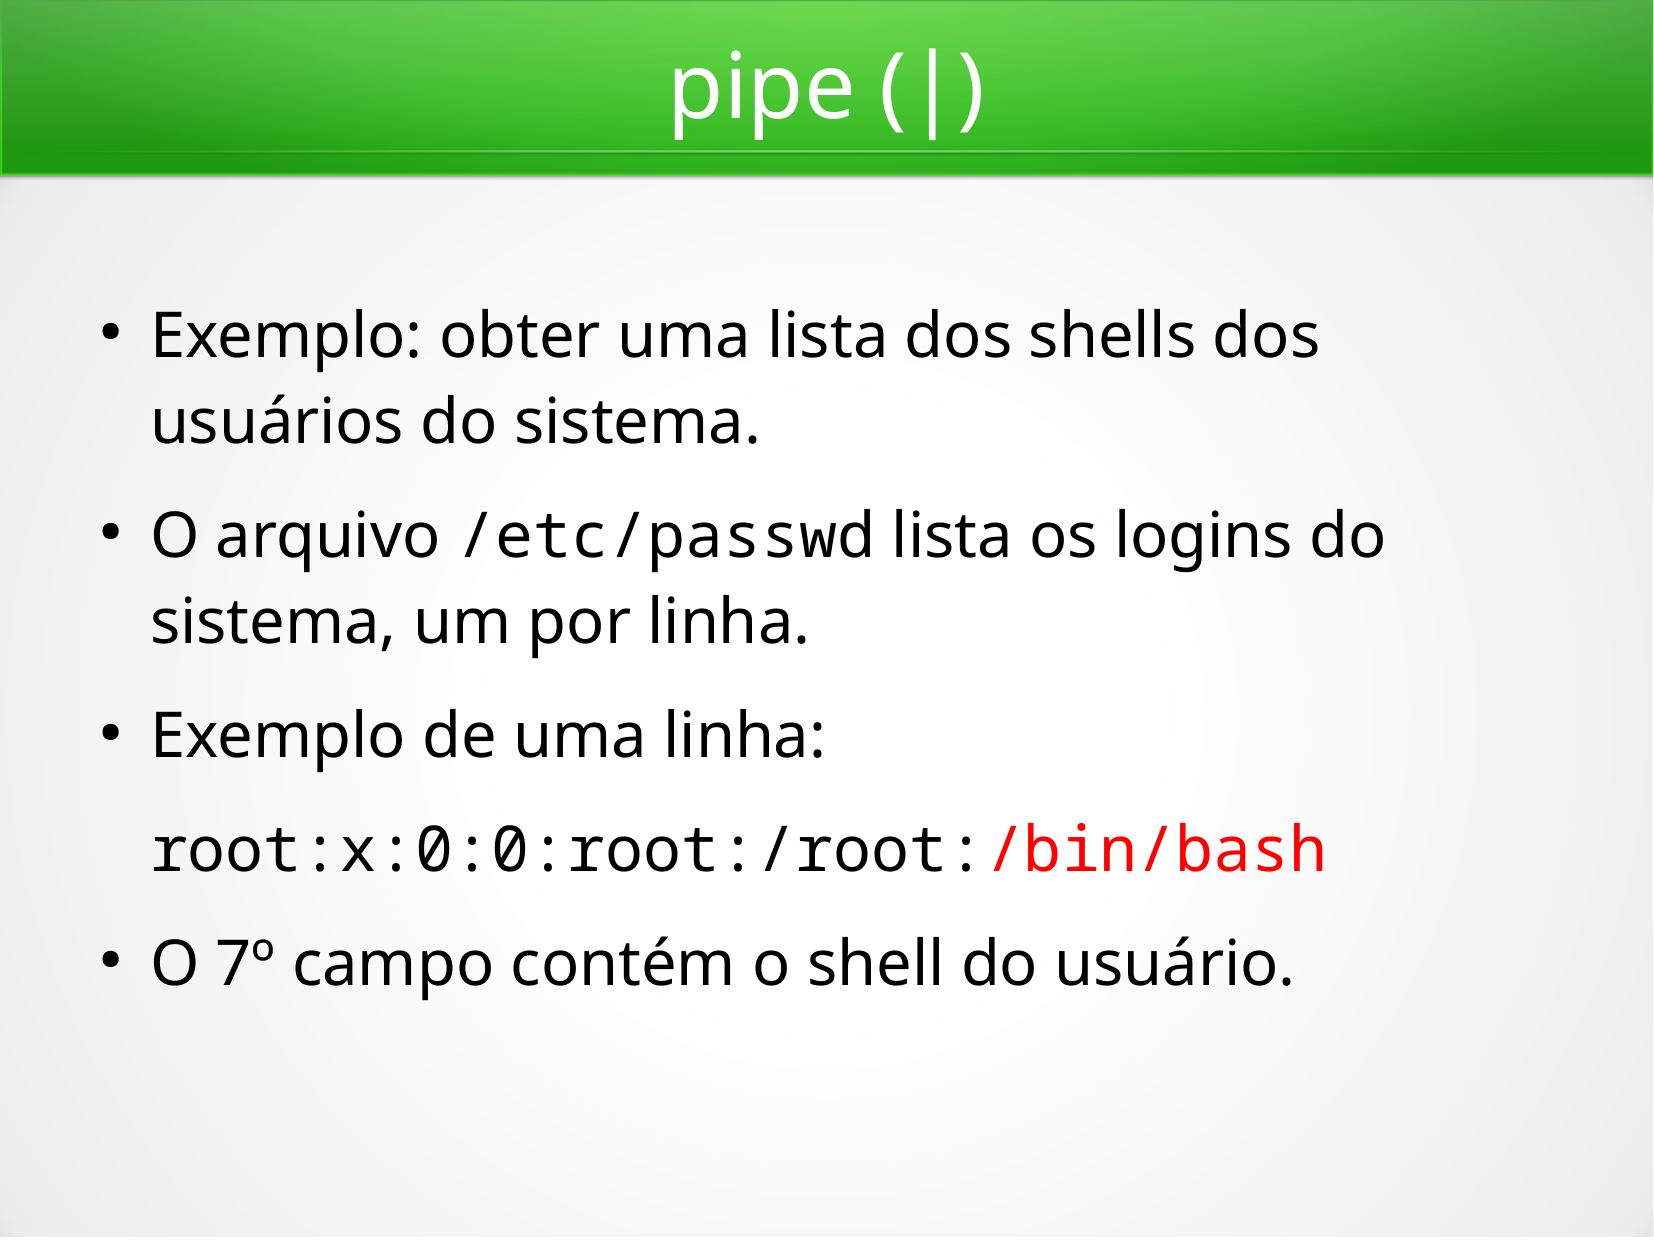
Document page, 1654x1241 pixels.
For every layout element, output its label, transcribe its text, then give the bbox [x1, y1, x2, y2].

list Exemplo: obter uma lista dos shells dos usuários do sistema. O arquivo /etc/passwd lista os logins do sistema, um por linha. Exemplo de uma linha: root:x:0:0:root:/root:/bin/bash O 7º campo contém o shell do usuário. [82, 290, 1571, 1010]
picture [0, 0, 1654, 1237]
title pipe (|) [82, 11, 1571, 154]
